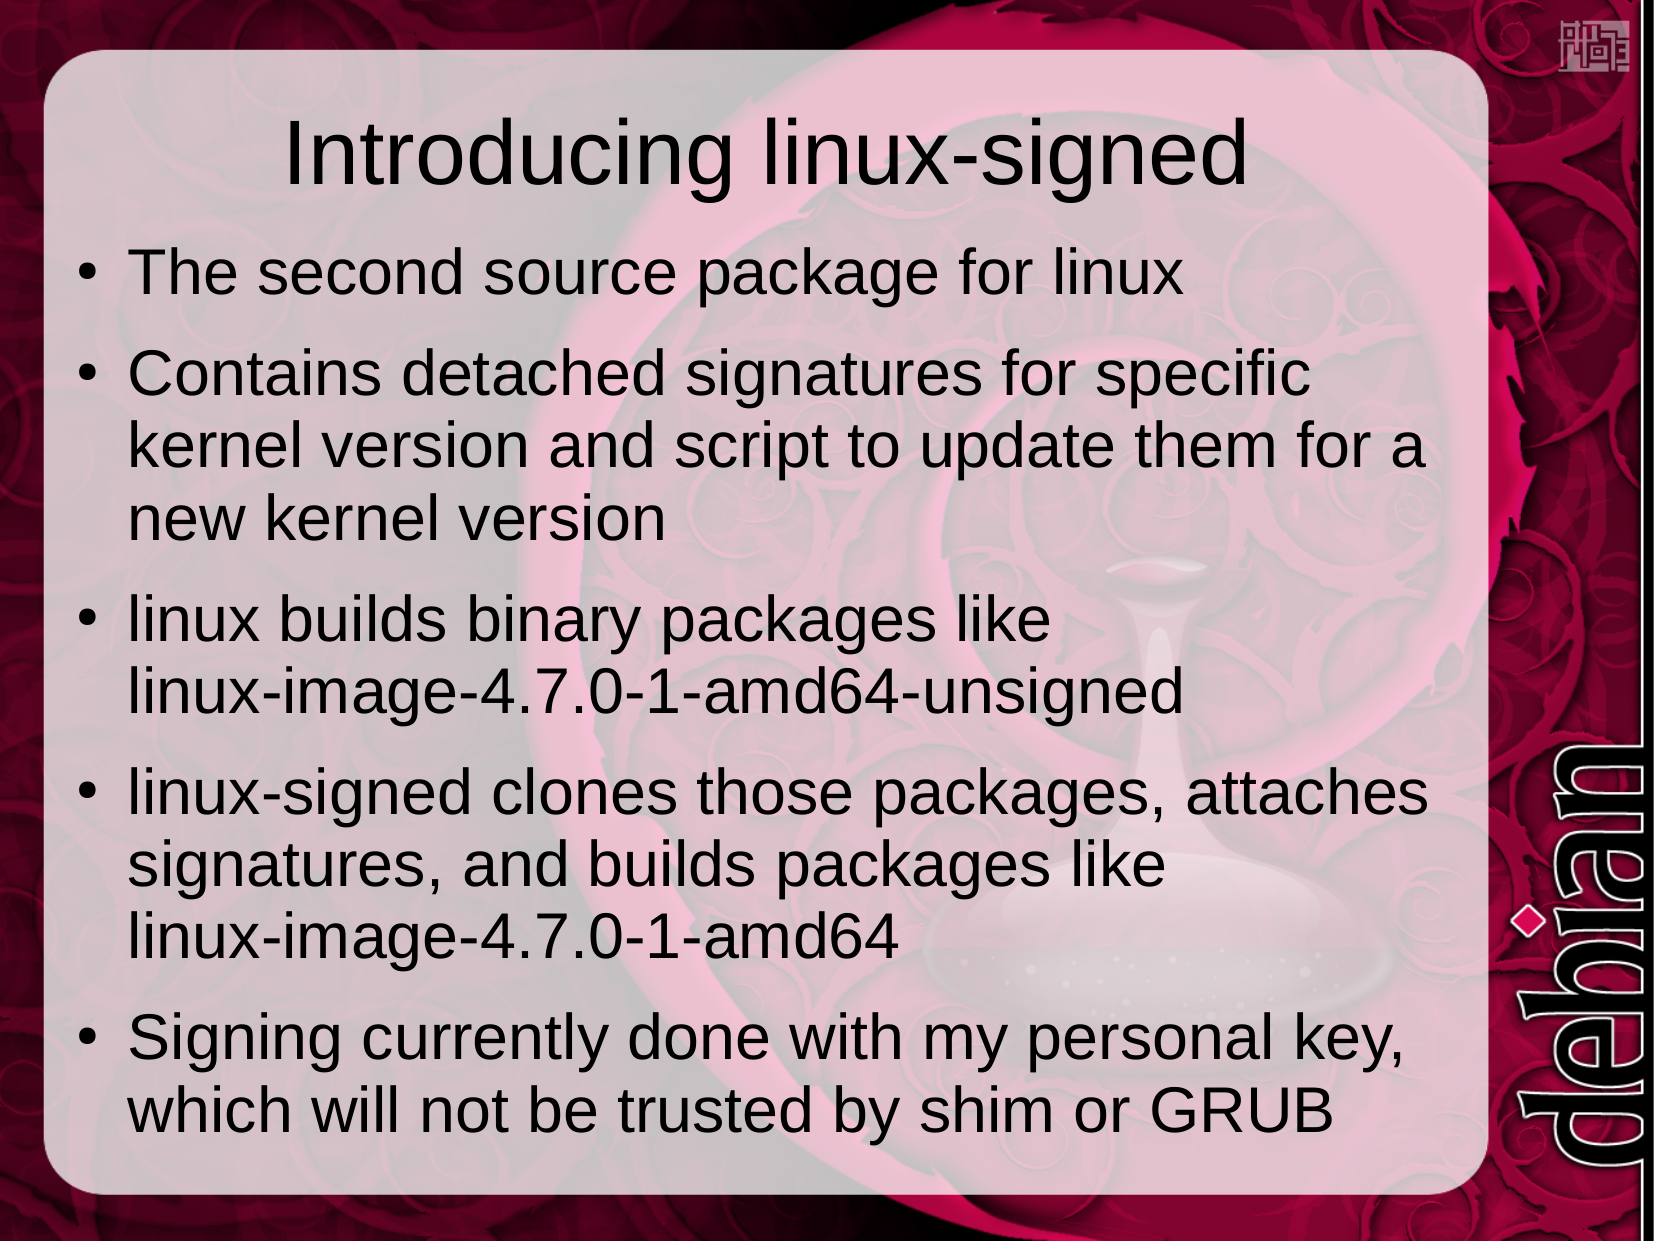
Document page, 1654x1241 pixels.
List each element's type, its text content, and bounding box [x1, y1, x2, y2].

title Introducing linux-signed [59, 49, 1477, 257]
list The second source package for linux Contains detached signatures for specific kernel version and script to update them for a new kernel version linux builds binary packages like linux-image-4.7.0-1-amd64-unsigned linux-signed clones those packages, attaches signatures, and builds packages like linux-image-4.7.0-1-amd64 Signing currently done with my personal key, which will not be trusted by shim or GRUB [59, 257, 1477, 1152]
picture [0, 0, 1654, 1241]
